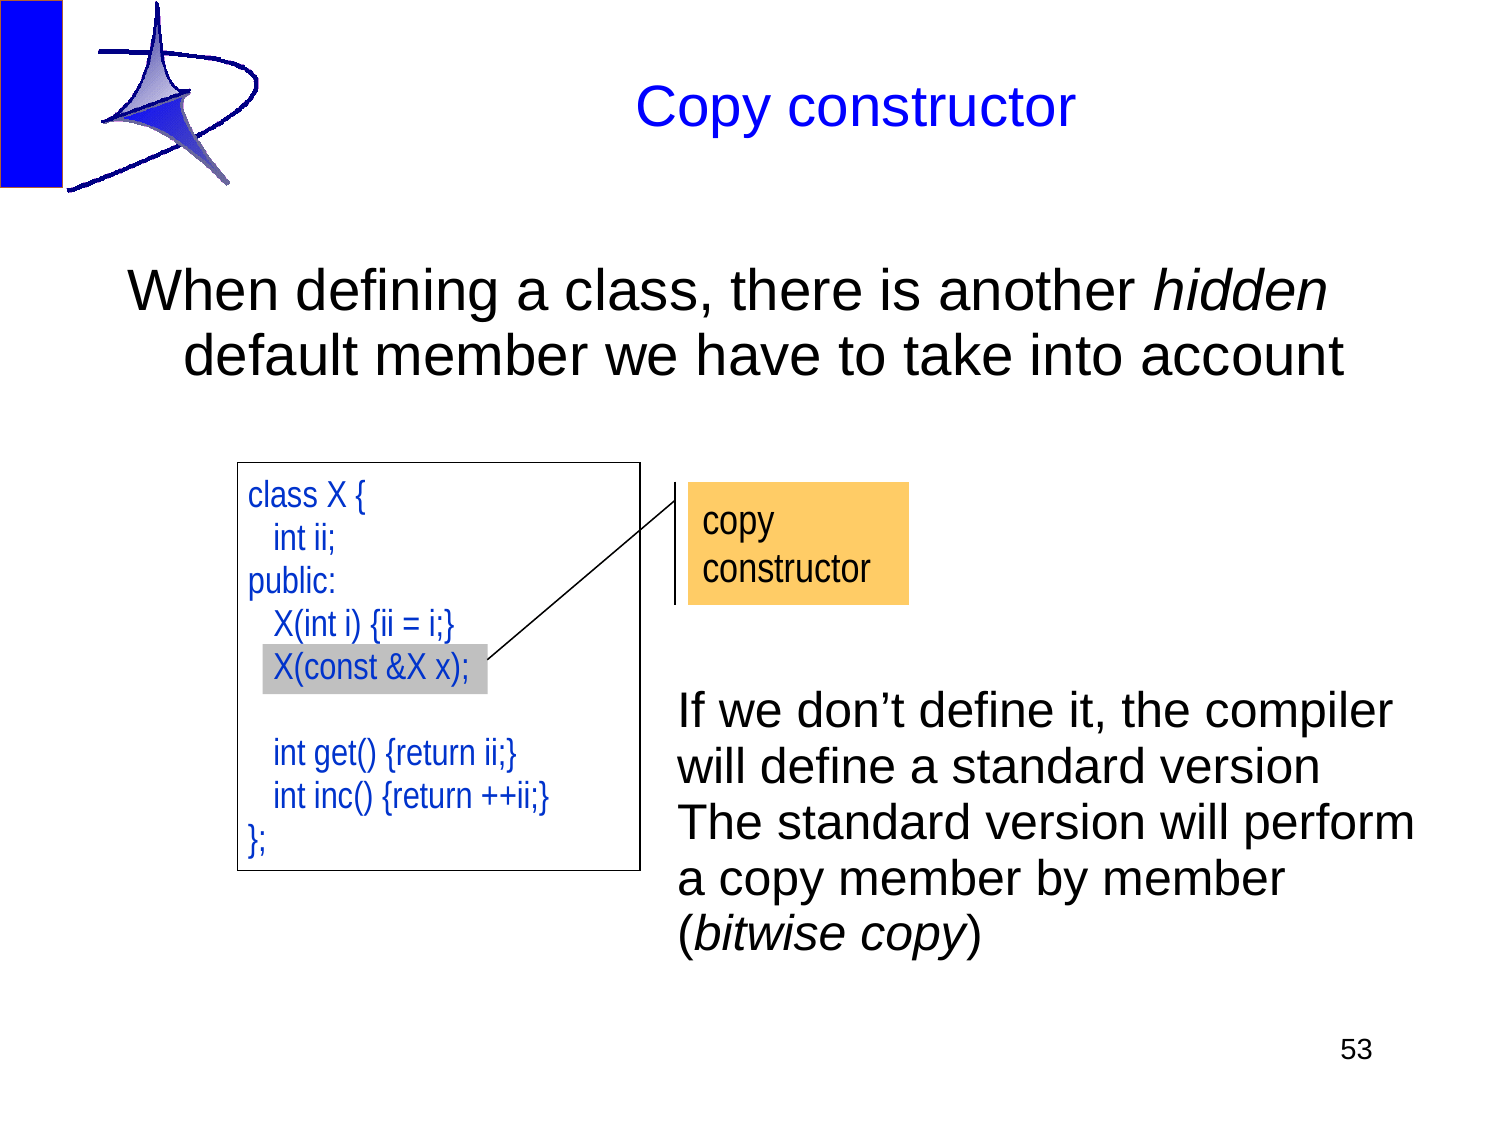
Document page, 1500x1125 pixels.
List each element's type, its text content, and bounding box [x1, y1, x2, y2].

text_box If we don’t define it, the compiler will define a standard version The standard version will perform a copy member by member (bitwise copy) [662, 675, 1463, 976]
list When defining a class, there is another hidden default member we have to take into account [112, 249, 1450, 445]
text_box copy constructor [688, 482, 909, 605]
picture [62, 0, 263, 197]
text_box class X { int ii; public: X(int i) {ii = i;} X(const &X x); int get() {return ii;} int inc() {return ++ii;} }; [237, 462, 641, 871]
title Copy constructor [262, 24, 1450, 188]
